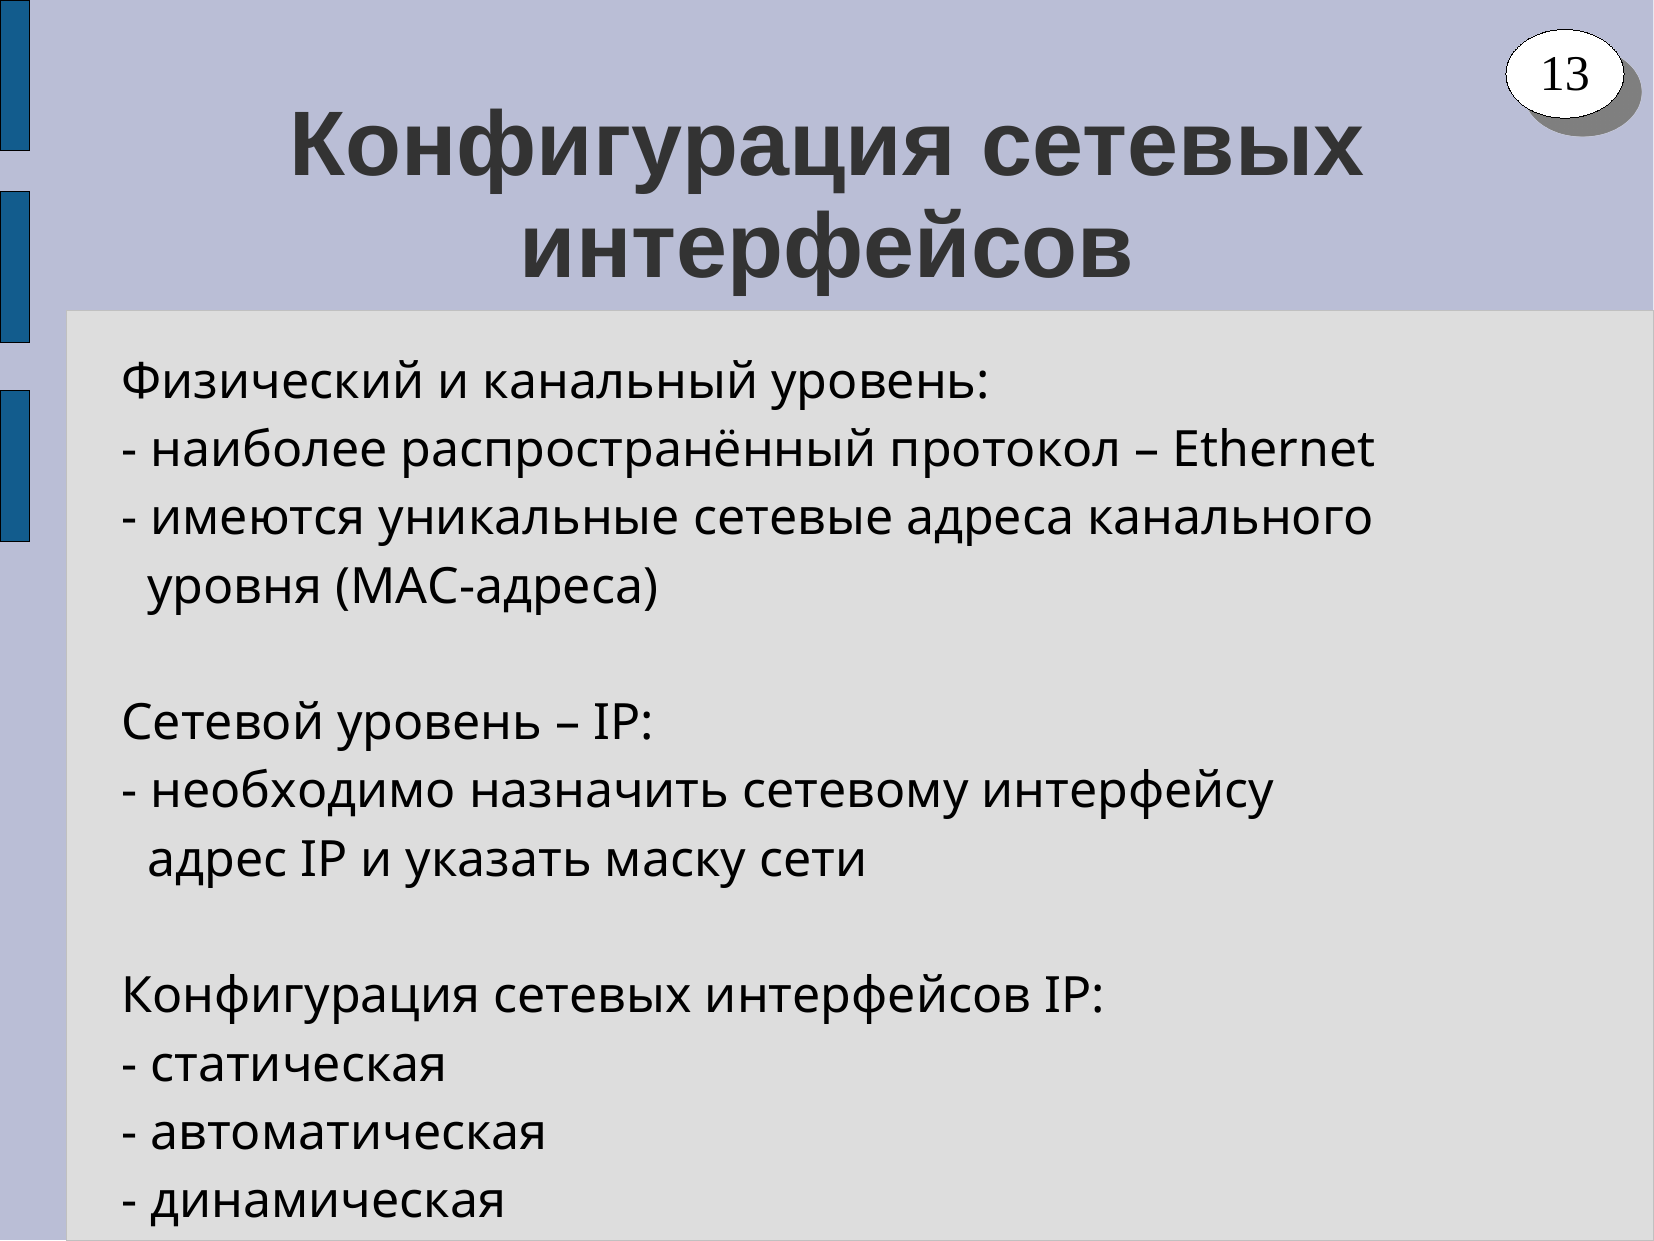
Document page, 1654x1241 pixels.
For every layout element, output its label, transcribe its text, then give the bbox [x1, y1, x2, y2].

subtitle Физический и канальный уровень: - наиболее распространённый протокол – Ethernet - имеются уникальные сетевые адреса канального уровня (MAC-адреса) Сетевой уровень – IP: - необходимо назначить сетевому интерфейсу адрес IP и указать маску сети Конфигурация сетевых интерфейсов IP: - статическая - автоматическая - динамическая [121, 344, 1534, 1164]
text_box 13 [1505, 29, 1625, 119]
title Конфигурация сетевых интерфейсов [121, 91, 1534, 299]
